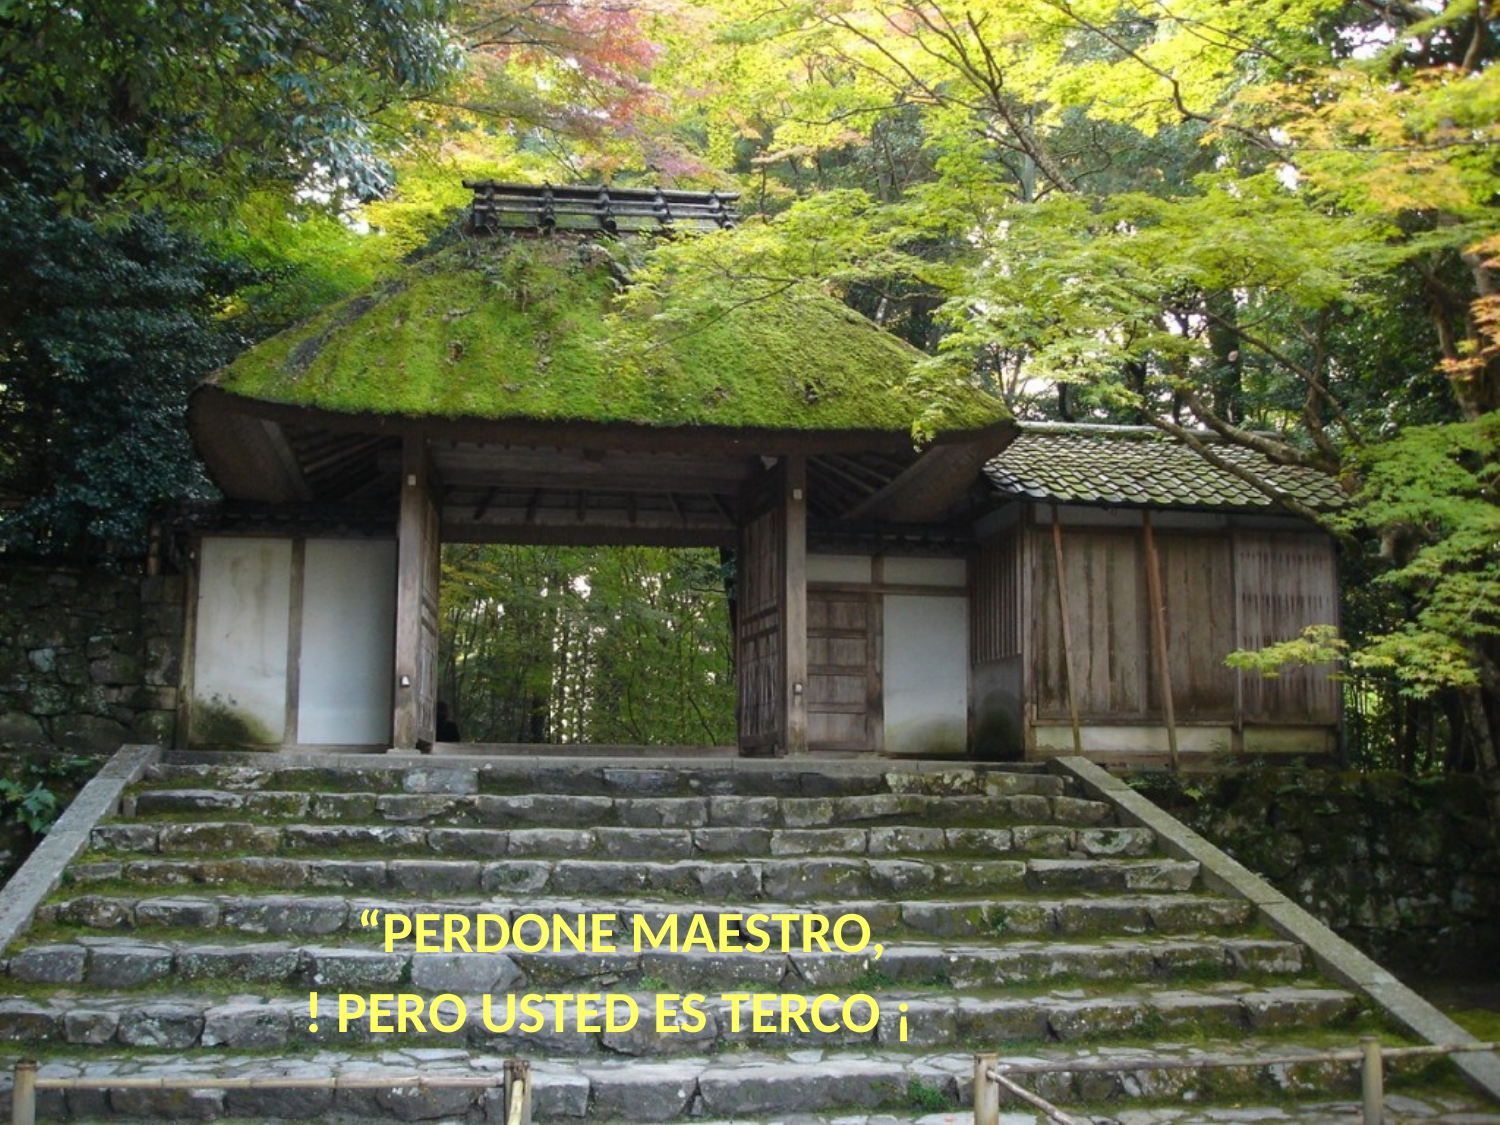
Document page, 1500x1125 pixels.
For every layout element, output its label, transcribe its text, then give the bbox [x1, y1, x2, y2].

text_box “PERDONE MAESTRO, ! PERO USTED ES TERCO ¡ [289, 832, 929, 1053]
picture [0, 0, 1500, 1125]
